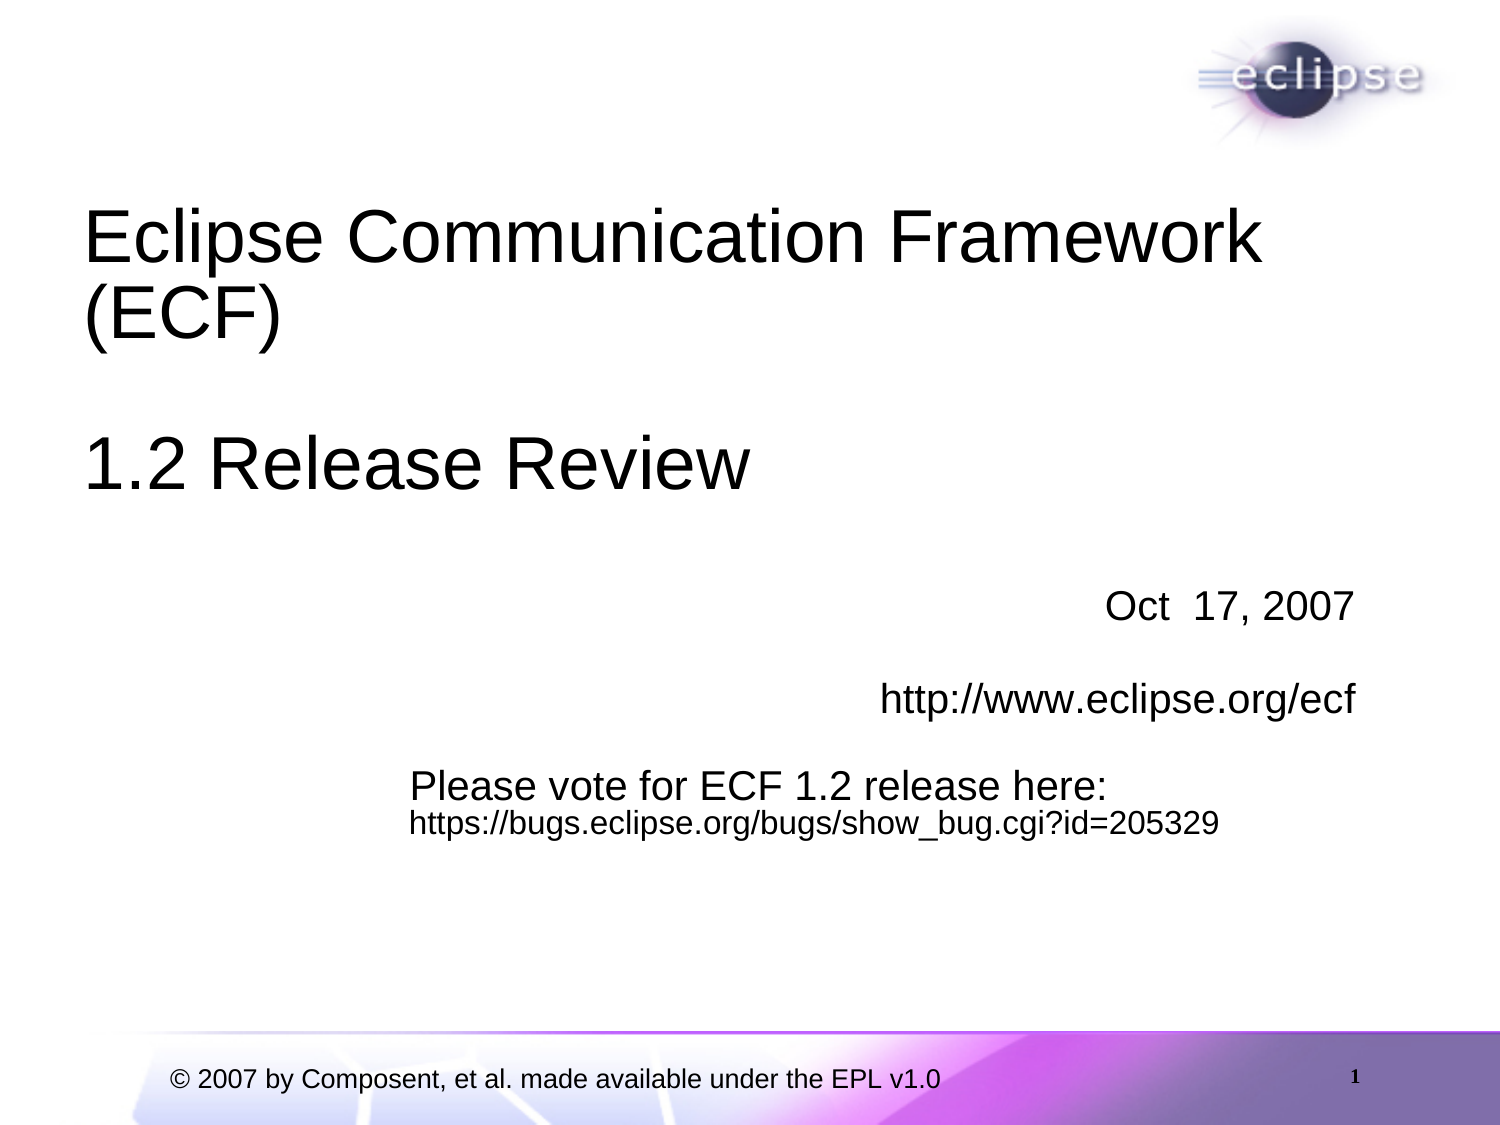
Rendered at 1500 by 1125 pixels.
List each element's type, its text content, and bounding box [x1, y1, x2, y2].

picture [0, 1031, 1500, 1125]
title Eclipse Communication Framework (ECF) 1.2 Release Review [68, 194, 1374, 521]
picture [1163, 15, 1464, 150]
subtitle Oct 17, 2007 http://www.eclipse.org/ecf Please vote for ECF 1.2 release here: https://bugs.eclipse.org/bugs/show_bug.cgi?id=205329 [319, 537, 1371, 906]
